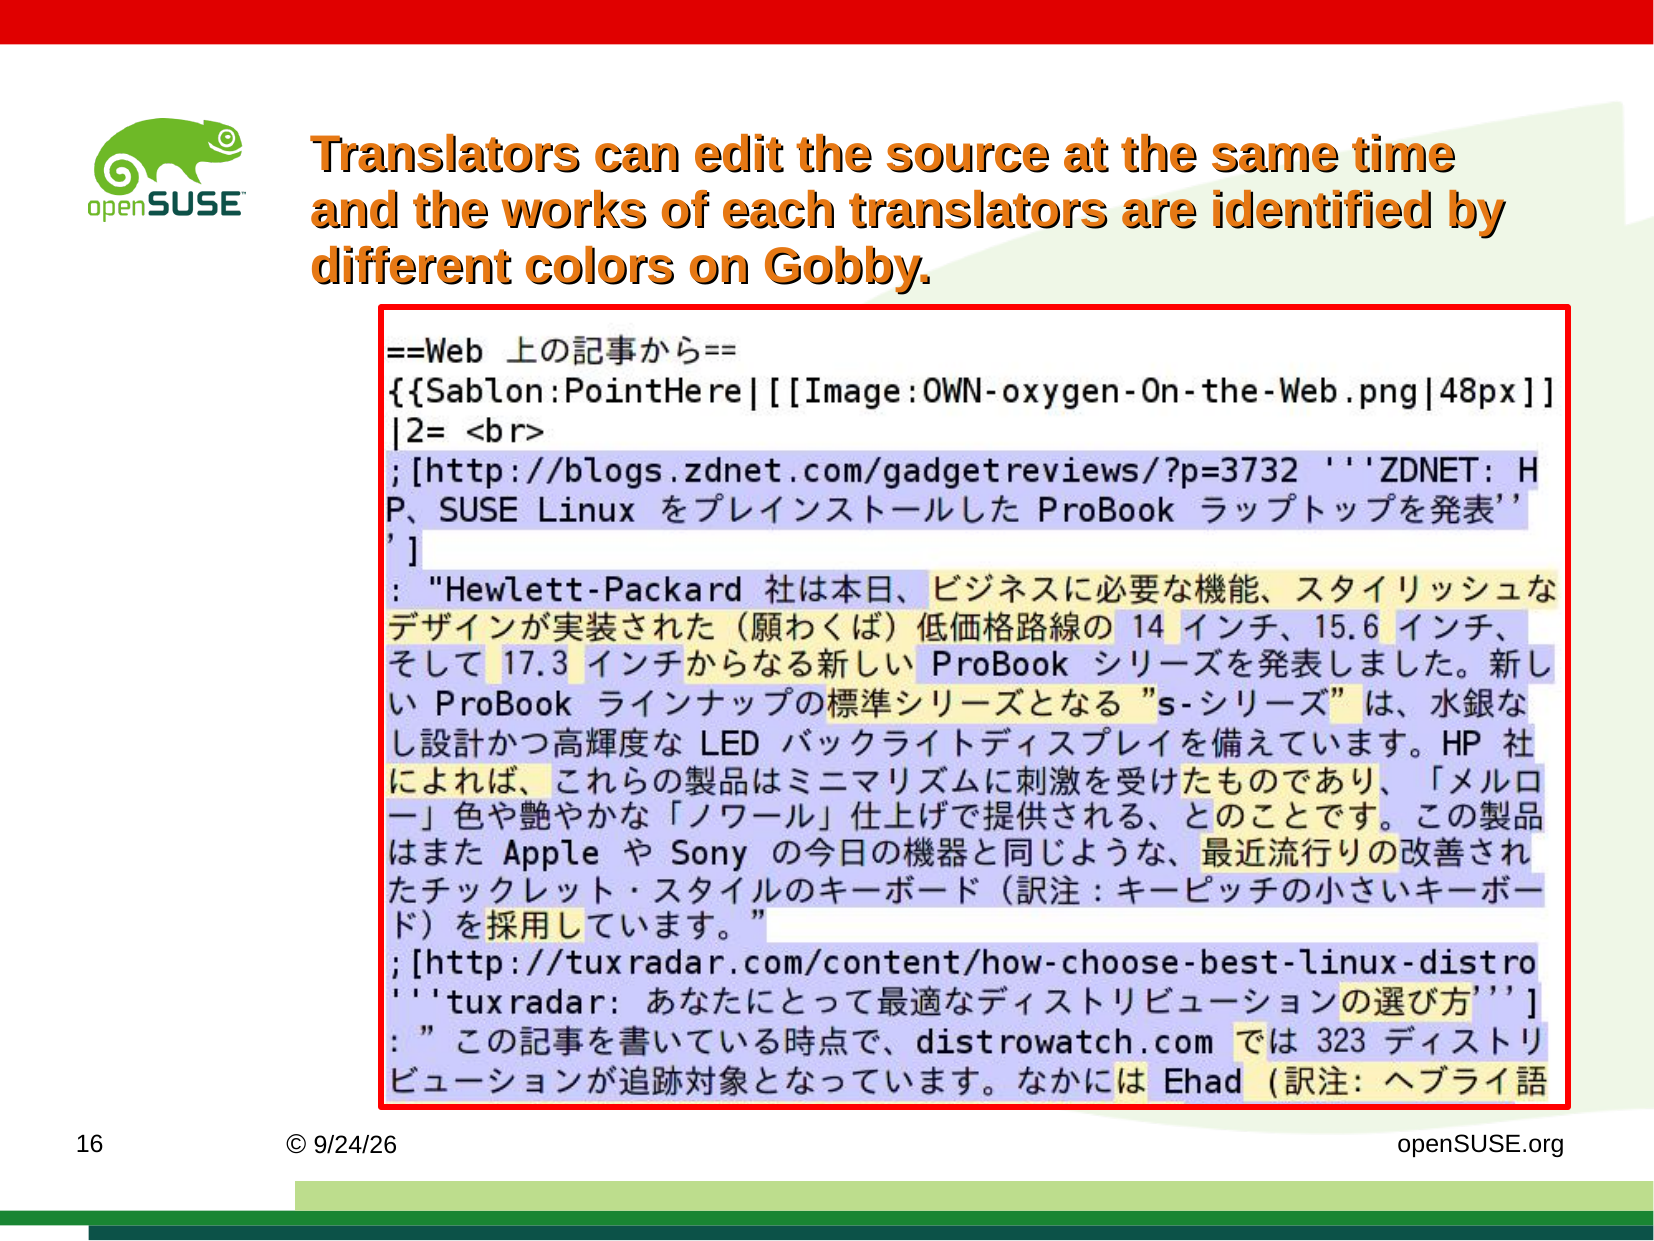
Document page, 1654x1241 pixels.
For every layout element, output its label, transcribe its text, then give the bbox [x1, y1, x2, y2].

text_box Translators can edit the source at the same time and the works of each translators are identified by different colors on Gobby. [295, 118, 1565, 295]
text_box © 5/10/09 Satoru Matsumoto [271, 1122, 661, 1166]
picture [625, 86, 1654, 1177]
text_box [0, 1181, 1654, 1241]
text_box <番号> [77, 1122, 189, 1164]
text_box [0, 0, 1654, 45]
picture [88, 118, 246, 222]
picture [383, 310, 1565, 1105]
text_box openSUSE.org [1373, 1122, 1580, 1164]
